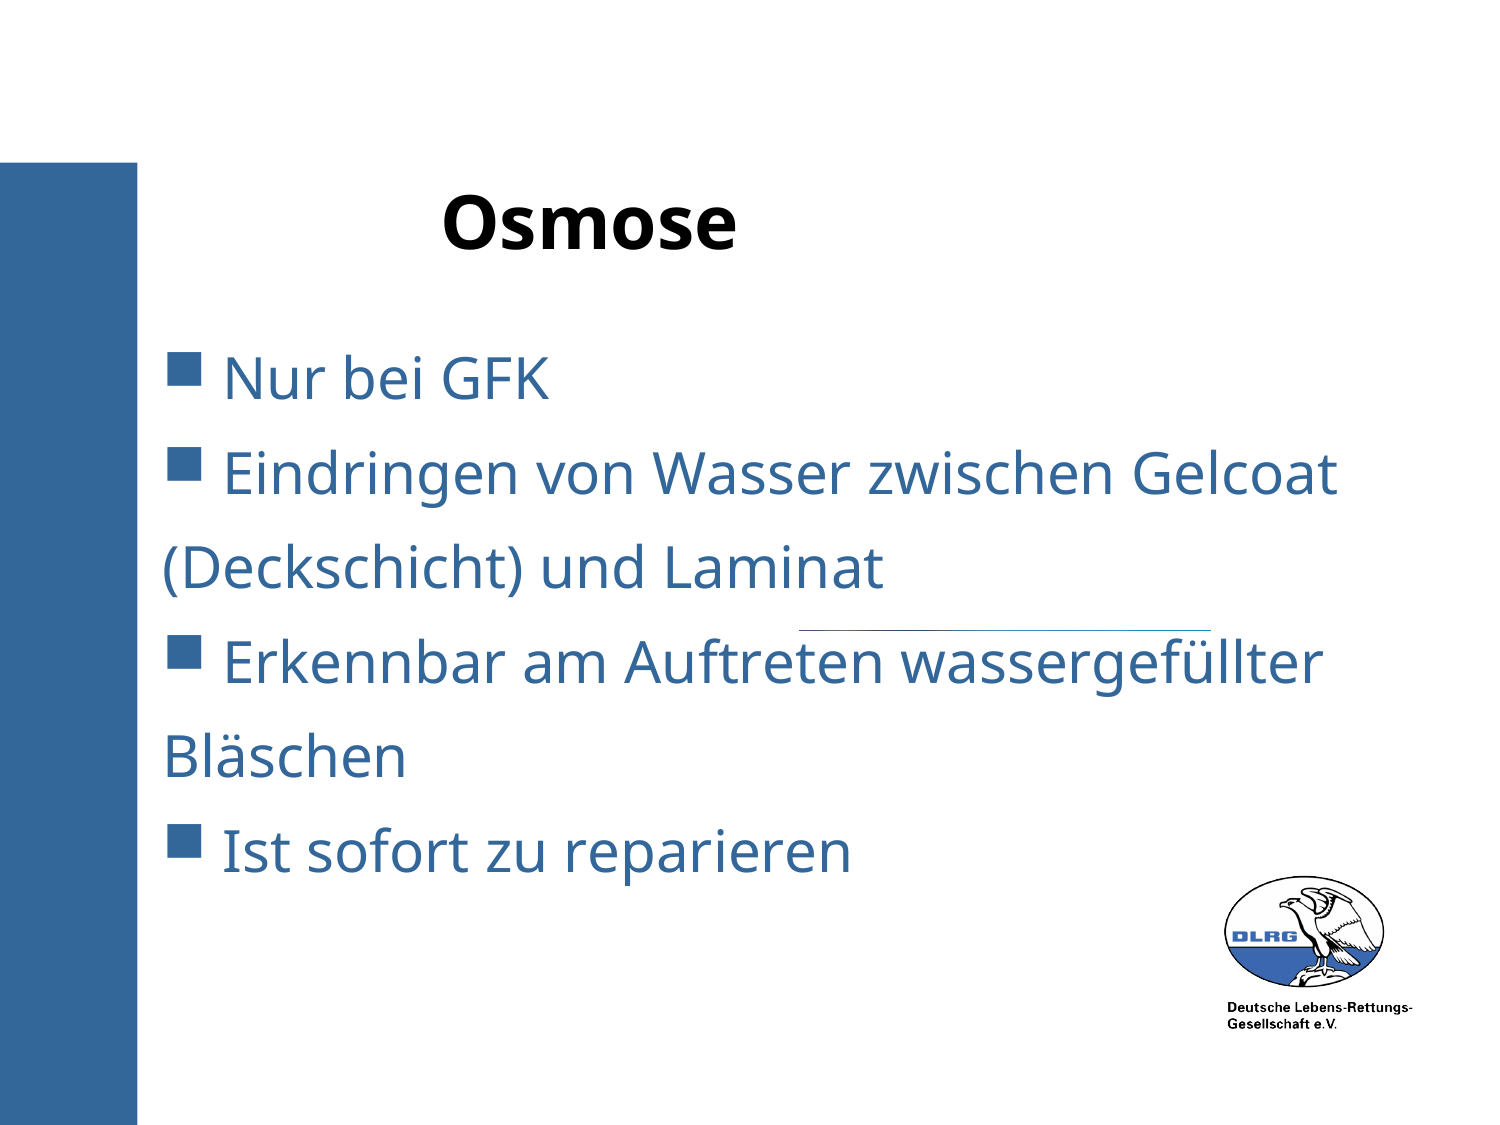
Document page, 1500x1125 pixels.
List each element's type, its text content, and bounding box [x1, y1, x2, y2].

picture [1224, 882, 1413, 1030]
text_box Nur bei GFK Eindringen von Wasser zwischen Gelcoat (Deckschicht) und Laminat Erkennbar am Auftreten wassergefüllter Bläschen Ist sofort zu reparieren [147, 309, 1446, 882]
title [365, 112, 1450, 276]
